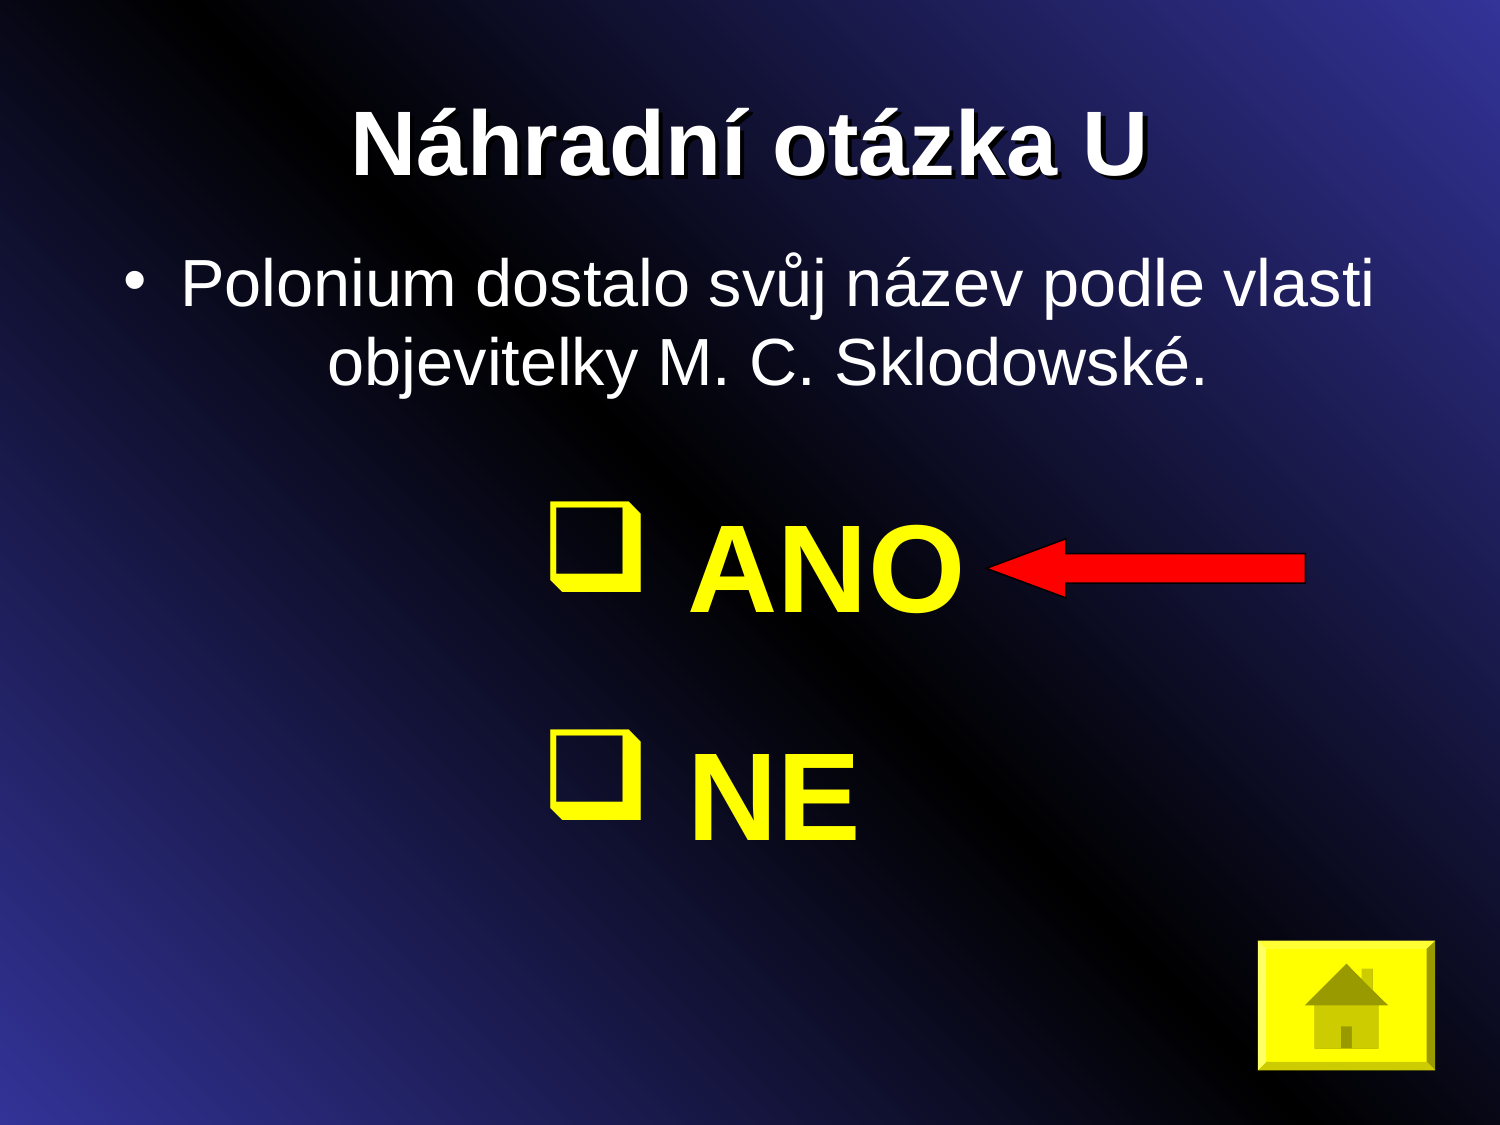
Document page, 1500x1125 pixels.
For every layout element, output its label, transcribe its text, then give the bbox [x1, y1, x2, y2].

text_box [986, 538, 1306, 598]
title Náhradní otázka U [75, 45, 1426, 231]
text_box [1259, 940, 1436, 1071]
list Polonium dostalo svůj název podle vlasti objevitelky M. C. Sklodowské. [75, 231, 1426, 480]
text_box ANO NE [525, 479, 1022, 874]
